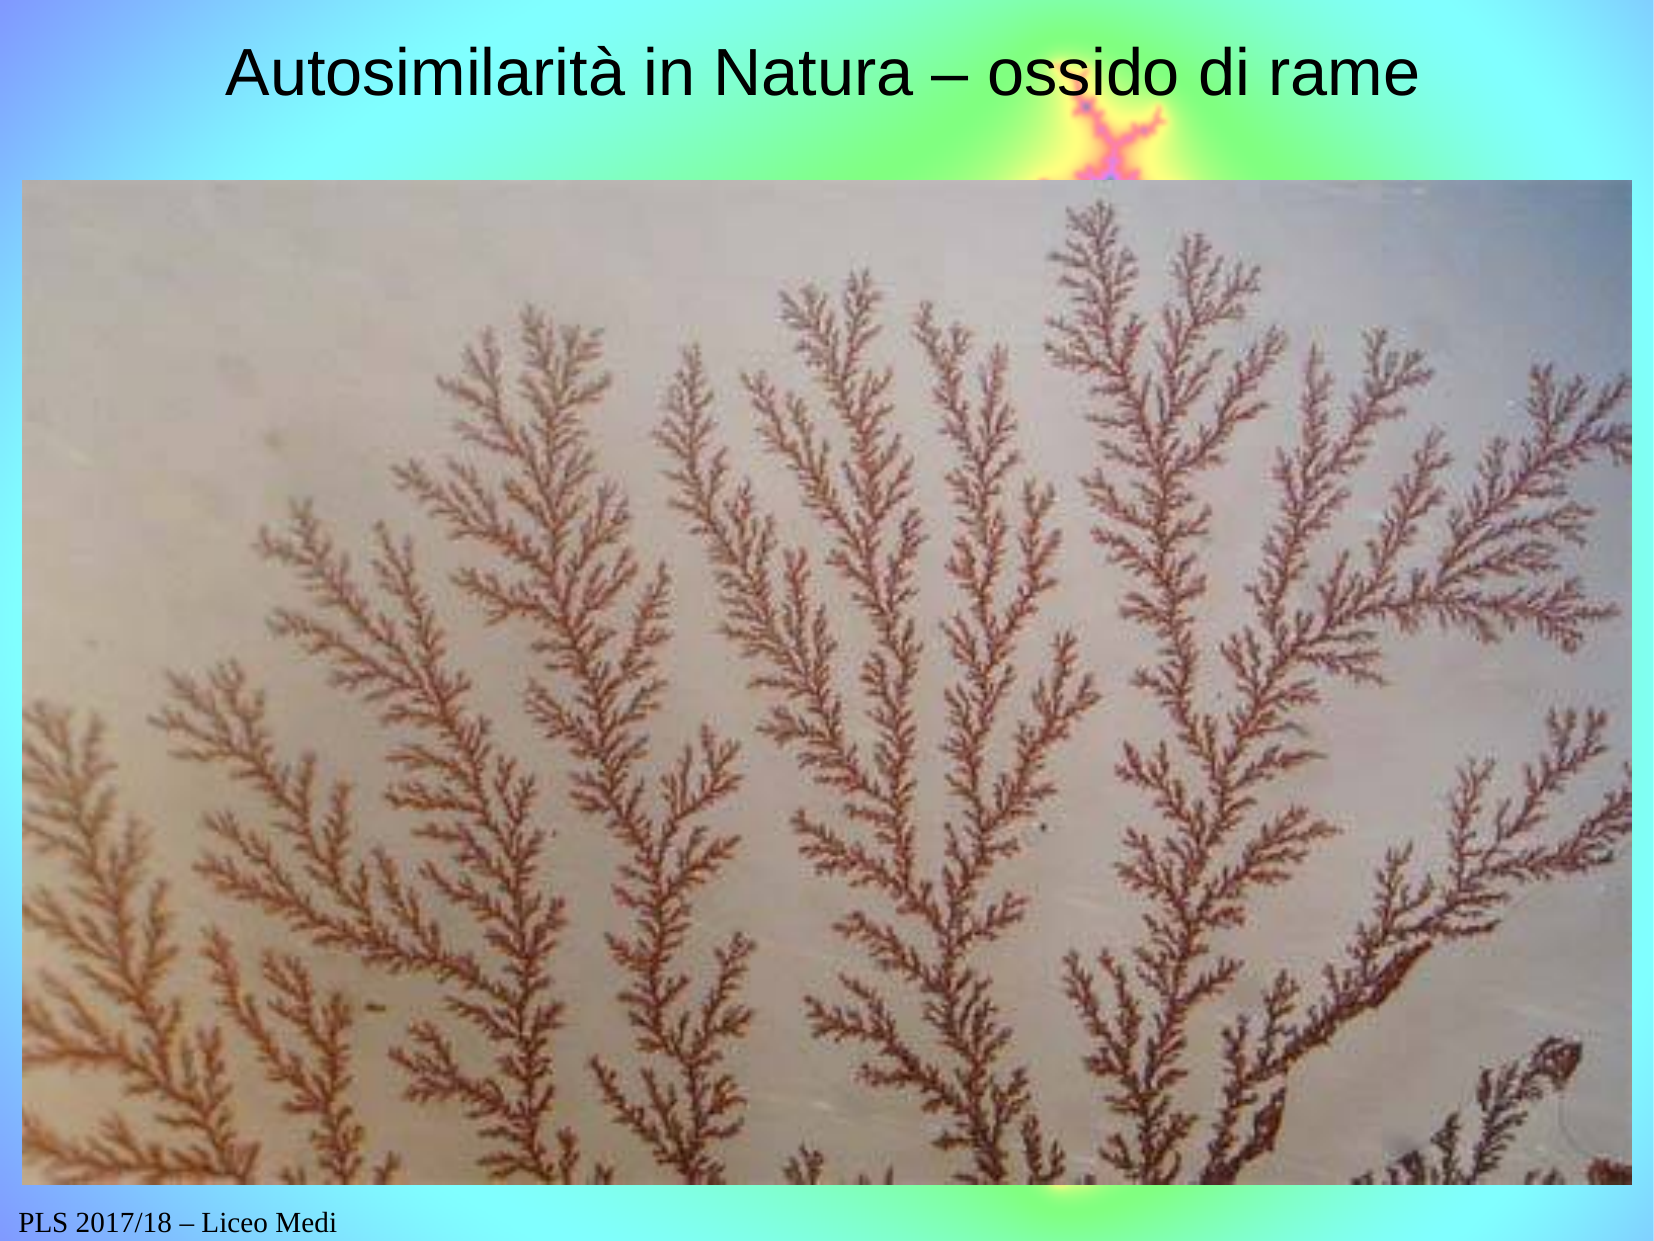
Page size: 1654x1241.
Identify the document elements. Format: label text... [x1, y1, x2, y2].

picture [0, 0, 1654, 1241]
title Autosimilarità in Natura – ossido di rame [20, 0, 1626, 147]
